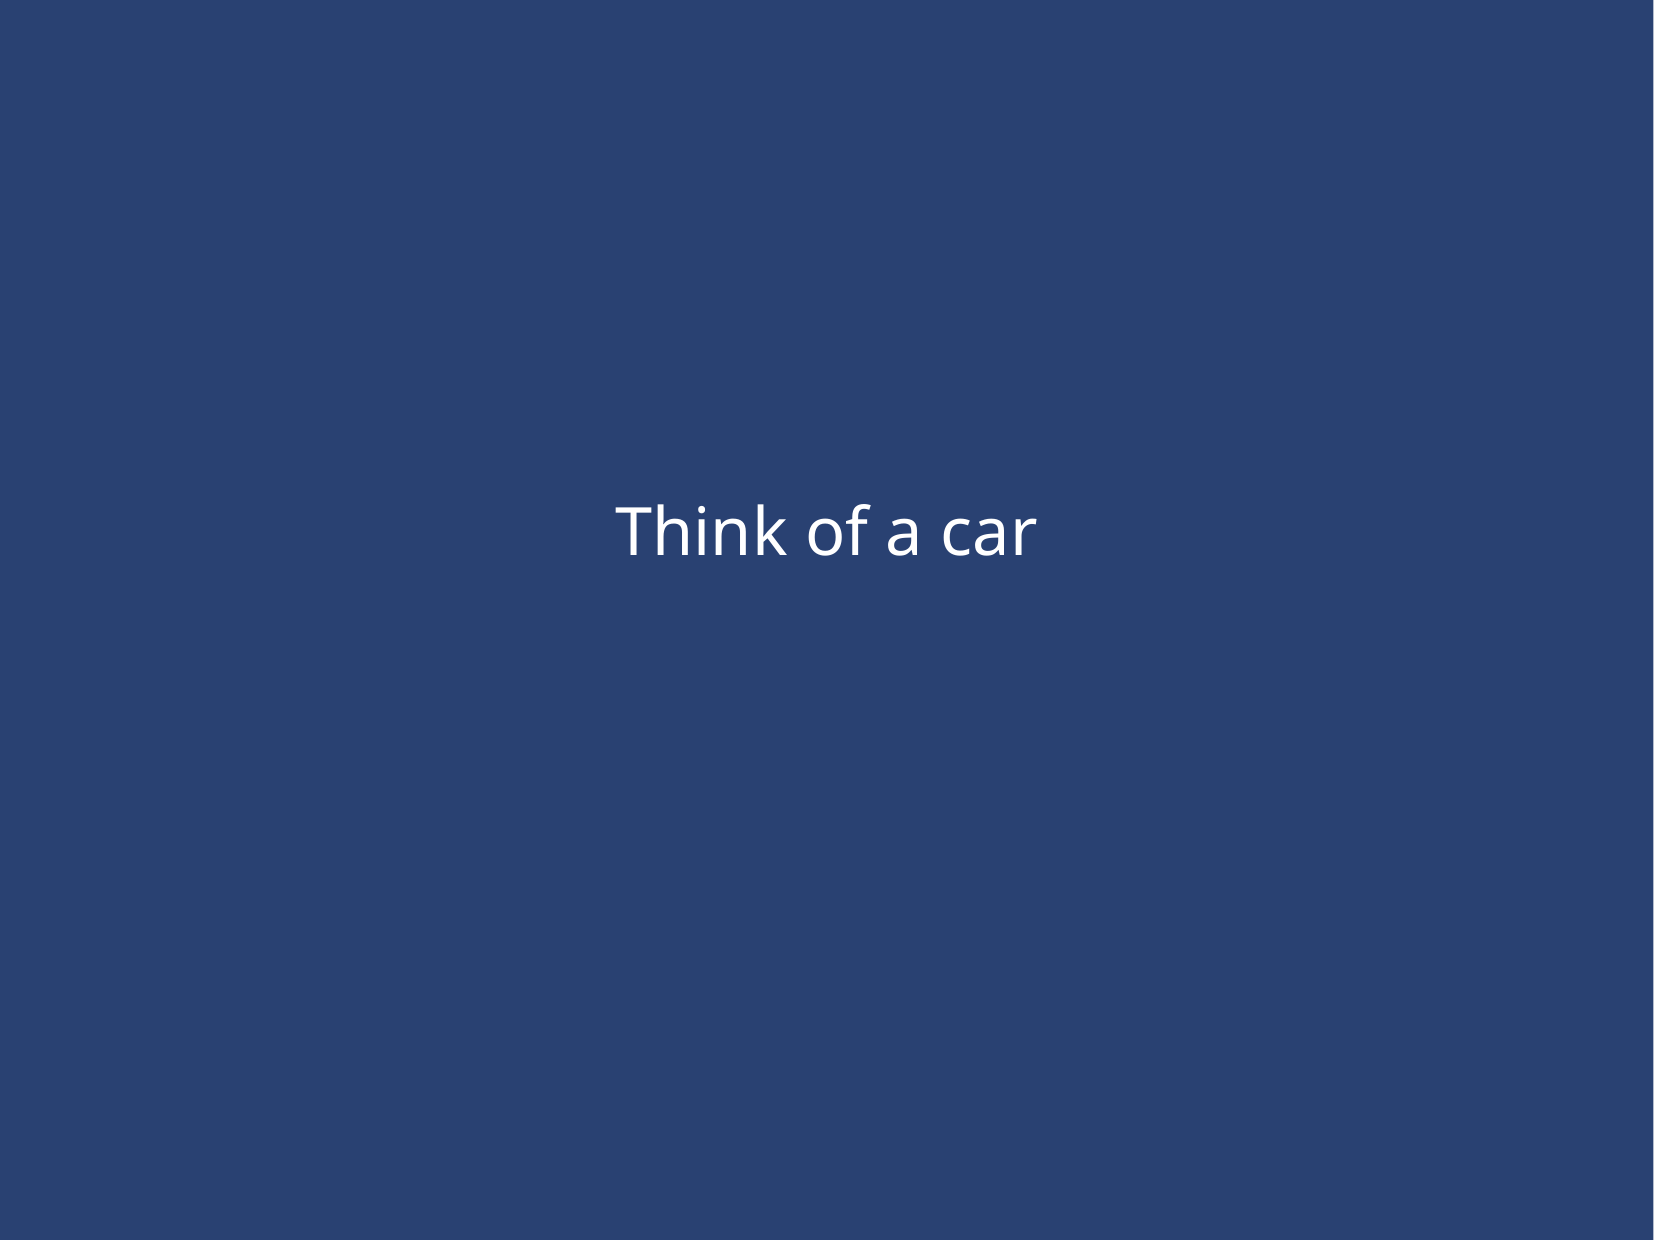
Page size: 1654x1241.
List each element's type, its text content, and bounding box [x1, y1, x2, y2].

subtitle Think of a car [82, 49, 1571, 1109]
